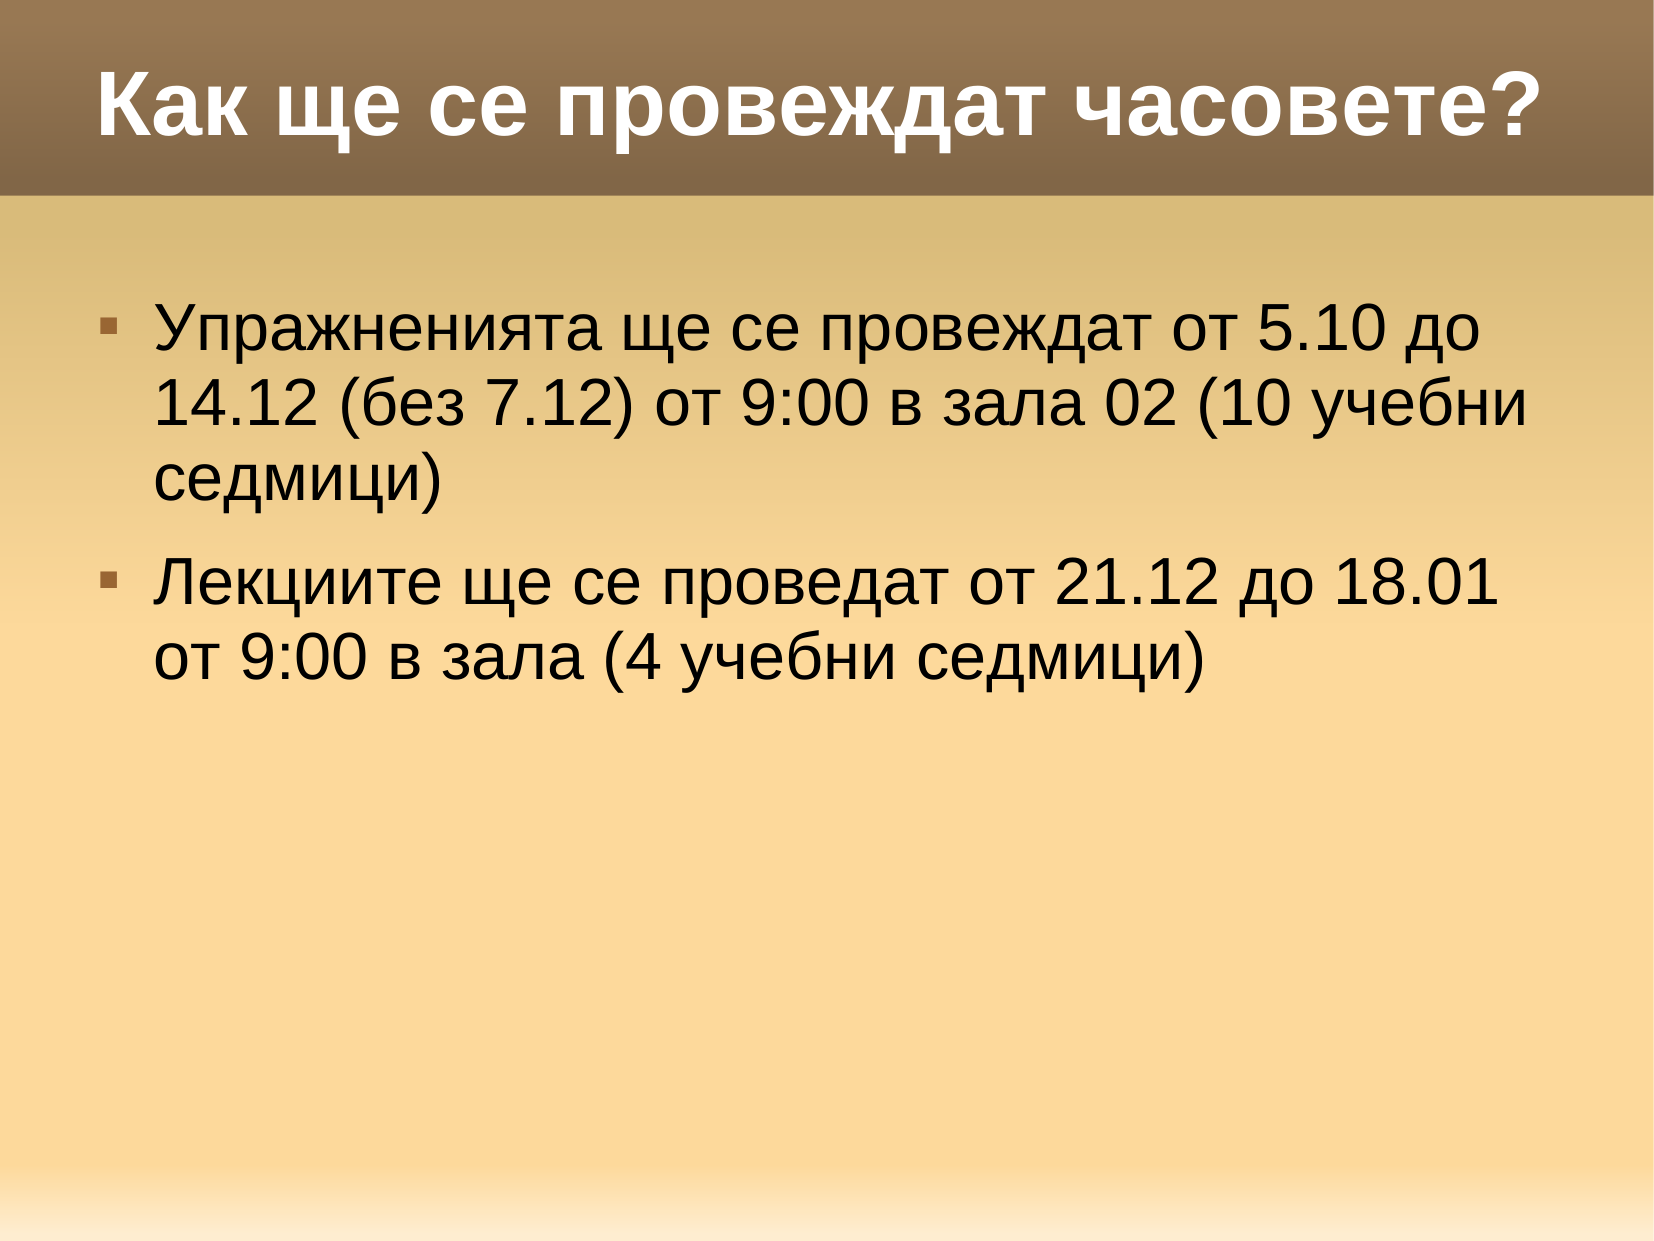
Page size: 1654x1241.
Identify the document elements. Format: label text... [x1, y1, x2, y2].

list Упражненията ще се провеждат от 5.10 до 14.12 (без 7.12) от 9:00 в зала 02 (10 учебни седмици) Лекциите ще се проведат от 21.12 до 18.01 от 9:00 в зала (4 учебни седмици) [82, 290, 1571, 1094]
title Как ще се провеждат часовете? [76, 7, 1565, 200]
picture [0, 0, 1654, 1241]
